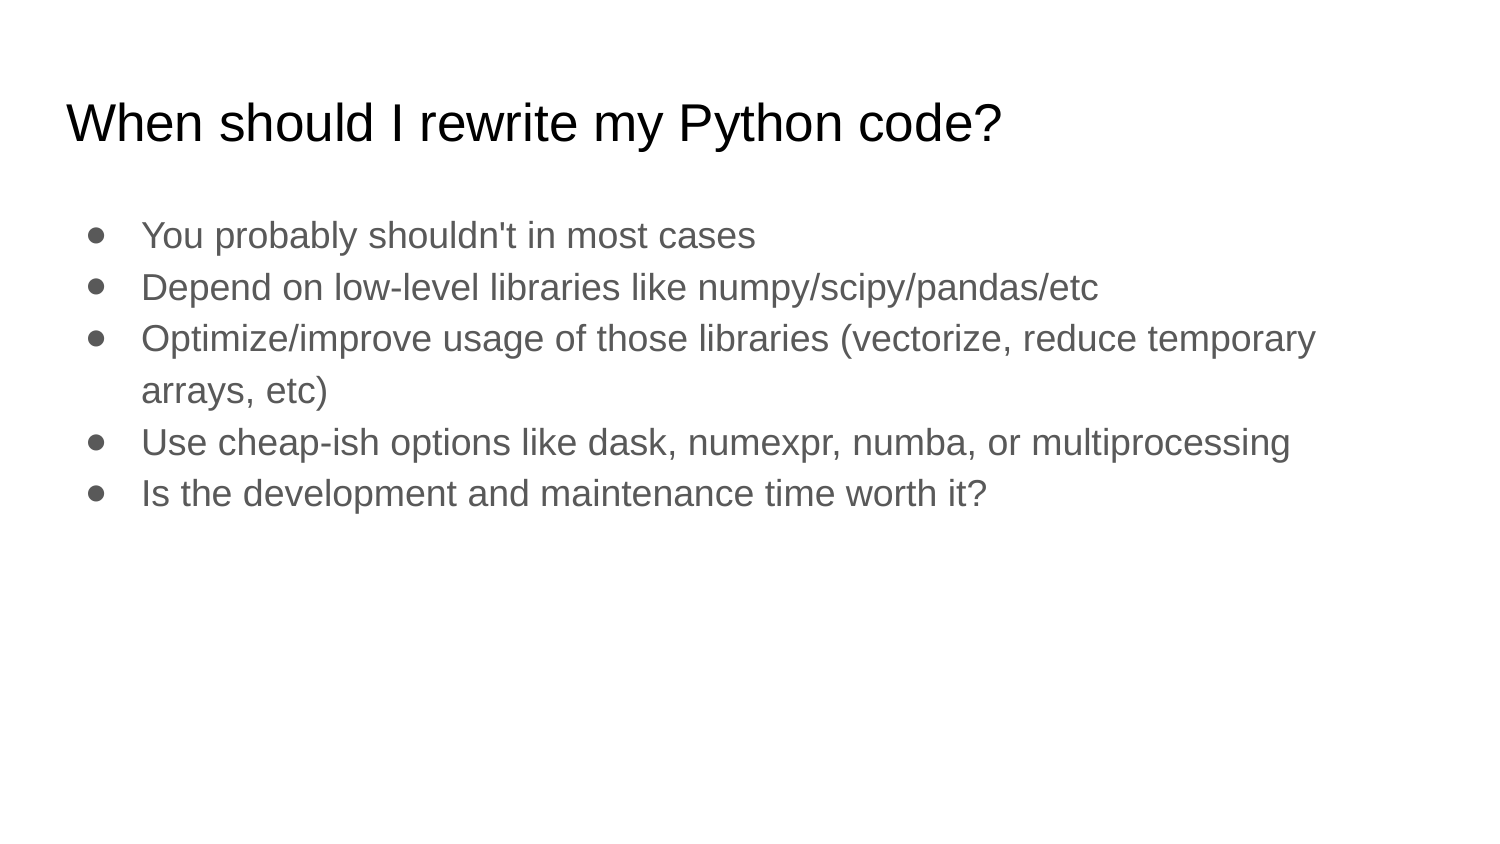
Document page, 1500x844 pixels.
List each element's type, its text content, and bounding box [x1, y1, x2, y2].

title When should I rewrite my Python code? [51, 72, 1449, 167]
list You probably shouldn't in most cases Depend on low-level libraries like numpy/scipy/pandas/etc Optimize/improve usage of those libraries (vectorize, reduce temporary arrays, etc) Use cheap-ish options like dask, numexpr, numba, or multiprocessing Is the development and maintenance time worth it? [51, 189, 1449, 750]
